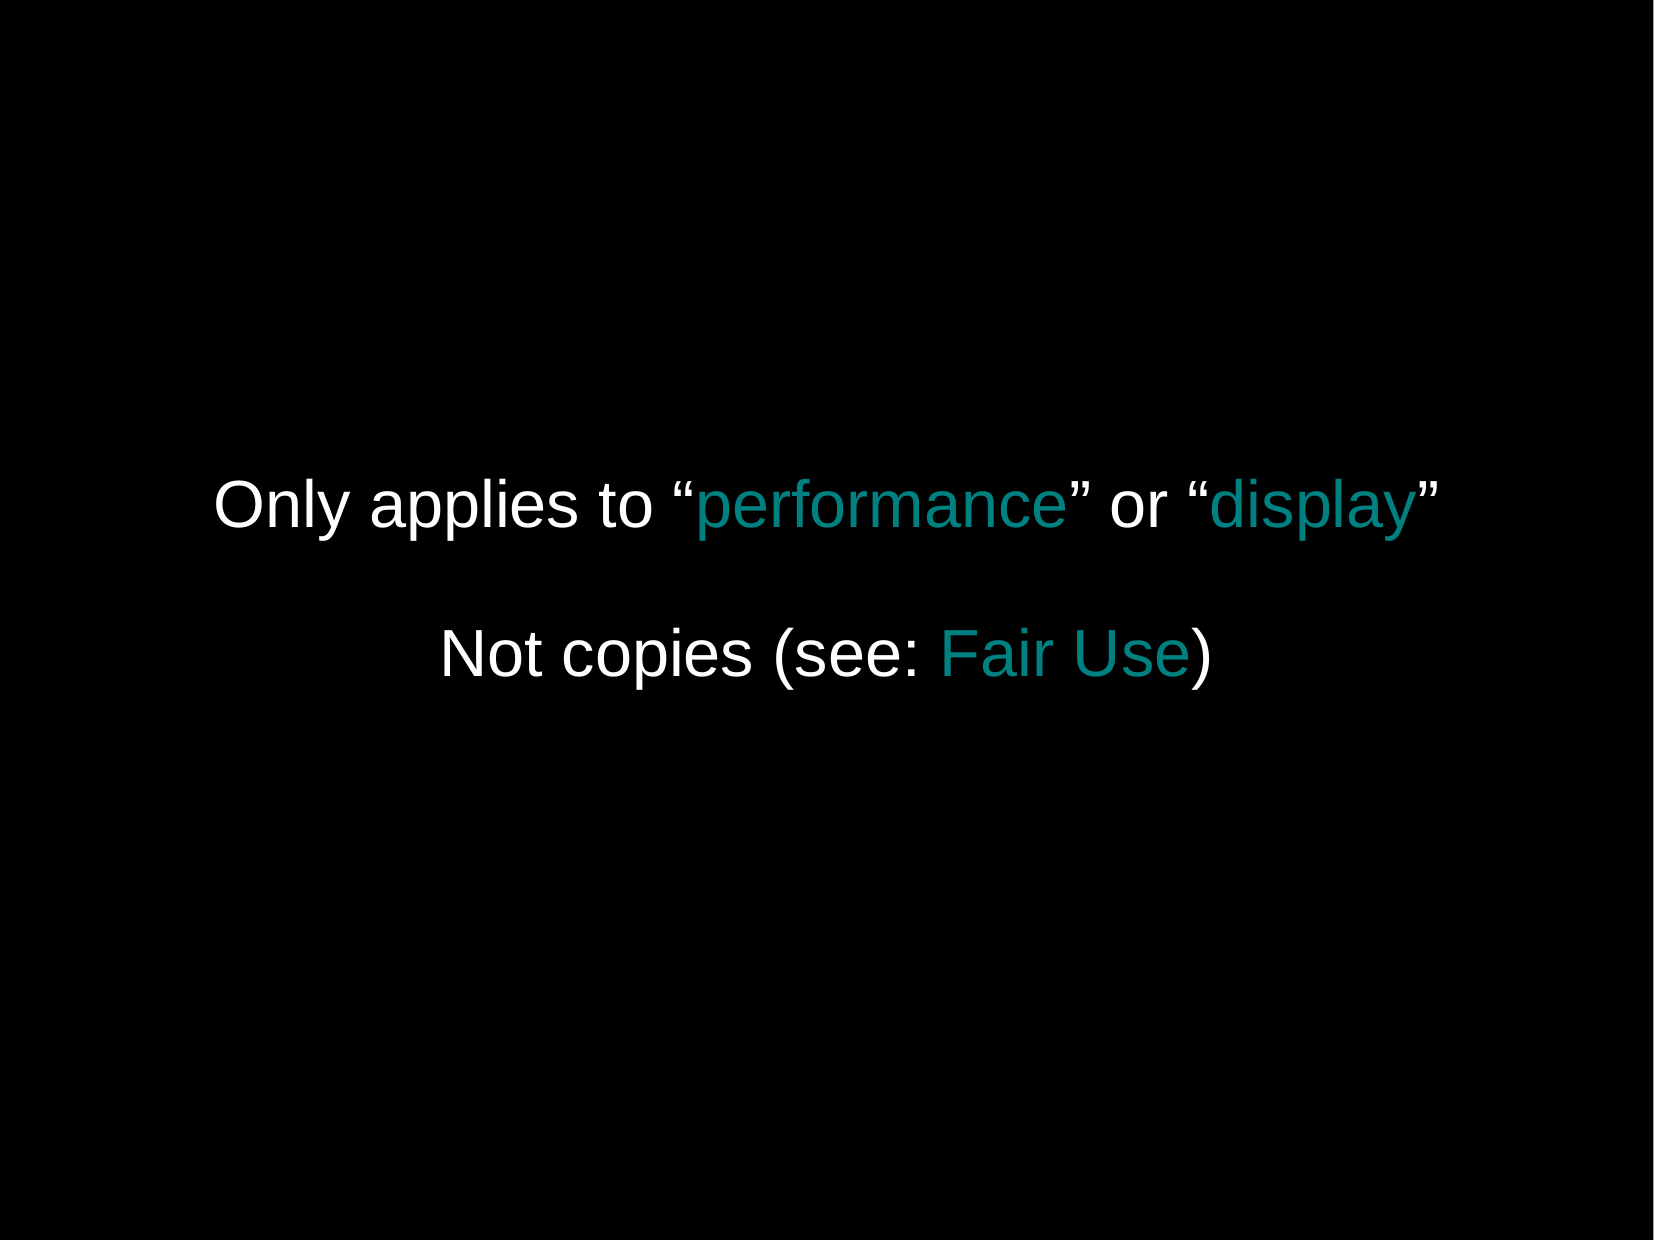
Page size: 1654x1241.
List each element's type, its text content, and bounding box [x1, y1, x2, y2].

subtitle Only applies to “performance” or “display” Not copies (see: Fair Use) [82, 56, 1571, 1102]
